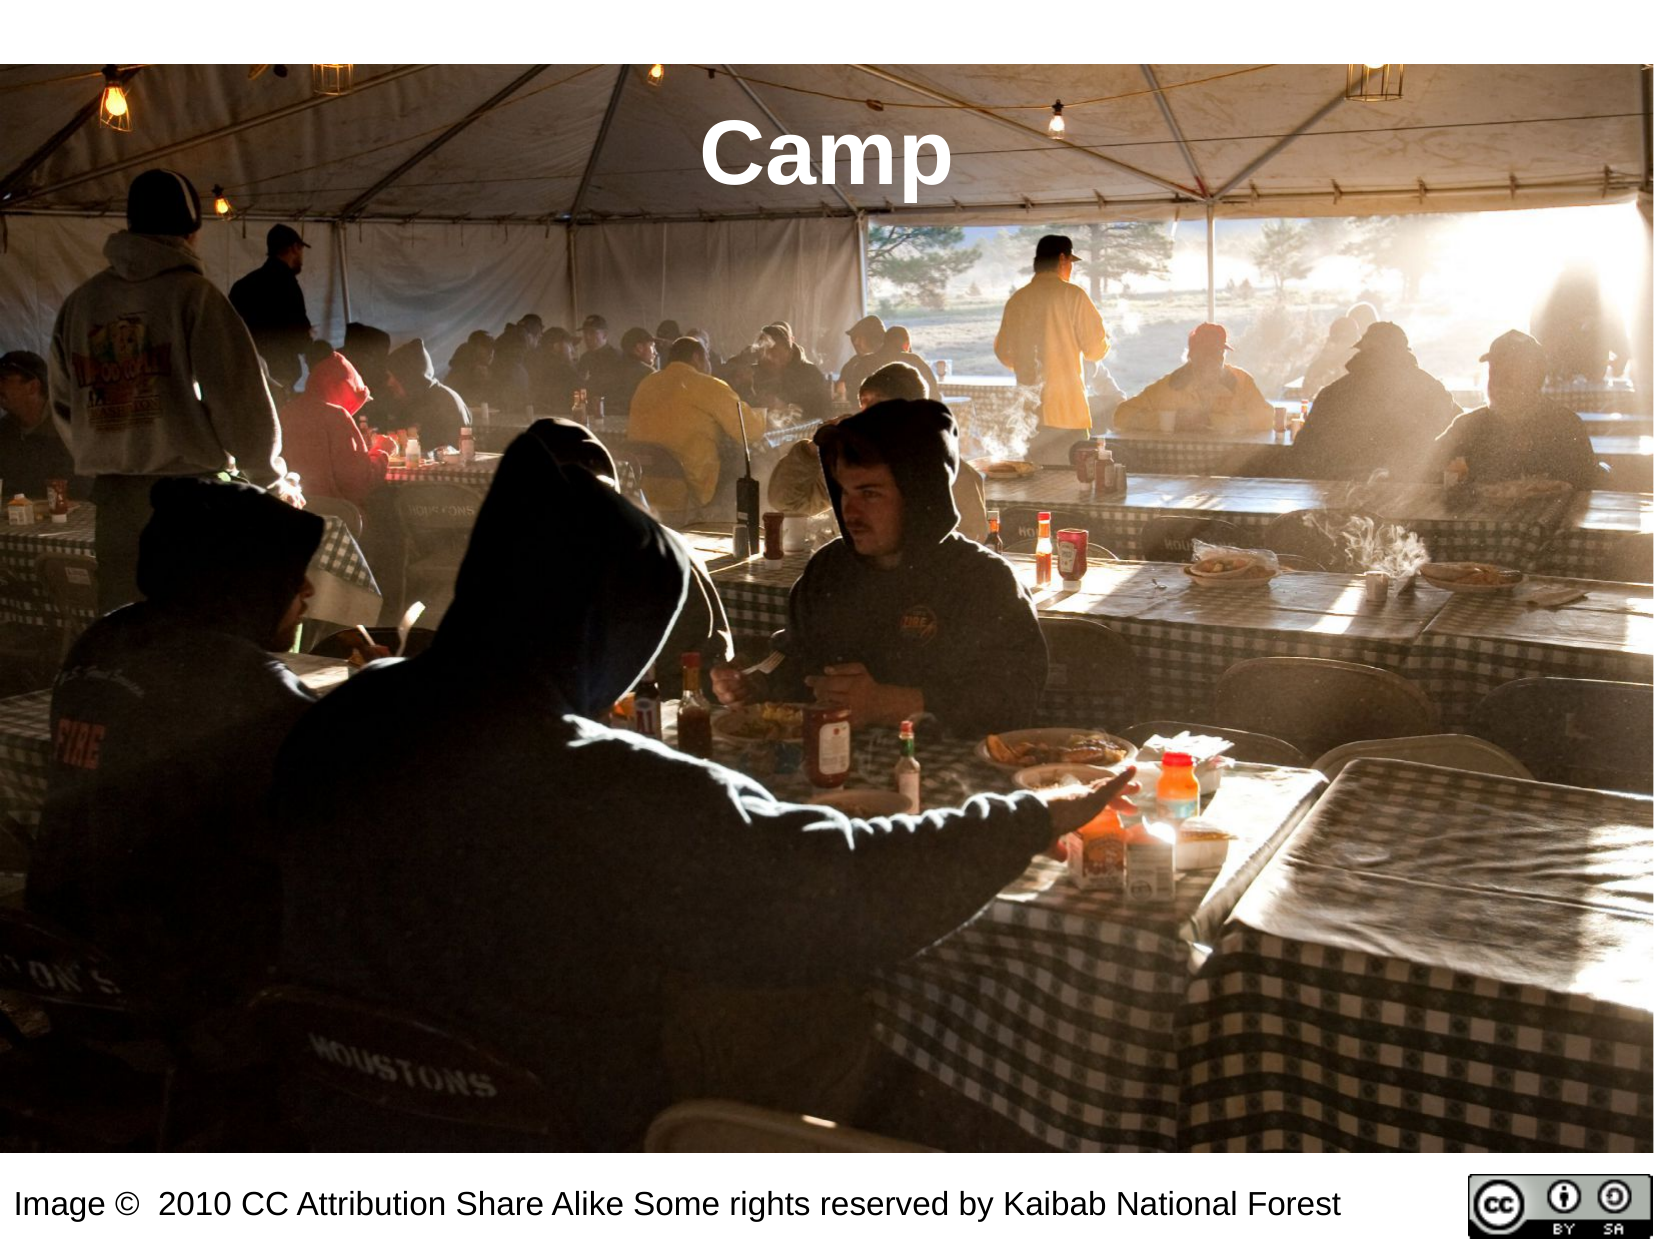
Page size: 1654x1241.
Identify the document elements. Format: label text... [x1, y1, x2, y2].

picture [1468, 1174, 1653, 1239]
picture [0, 64, 1654, 1153]
text_box Image © 2010 CC Attribution Share Alike Some rights reserved by Kaibab National Forest [0, 1178, 1369, 1236]
title Camp [82, 49, 1571, 257]
